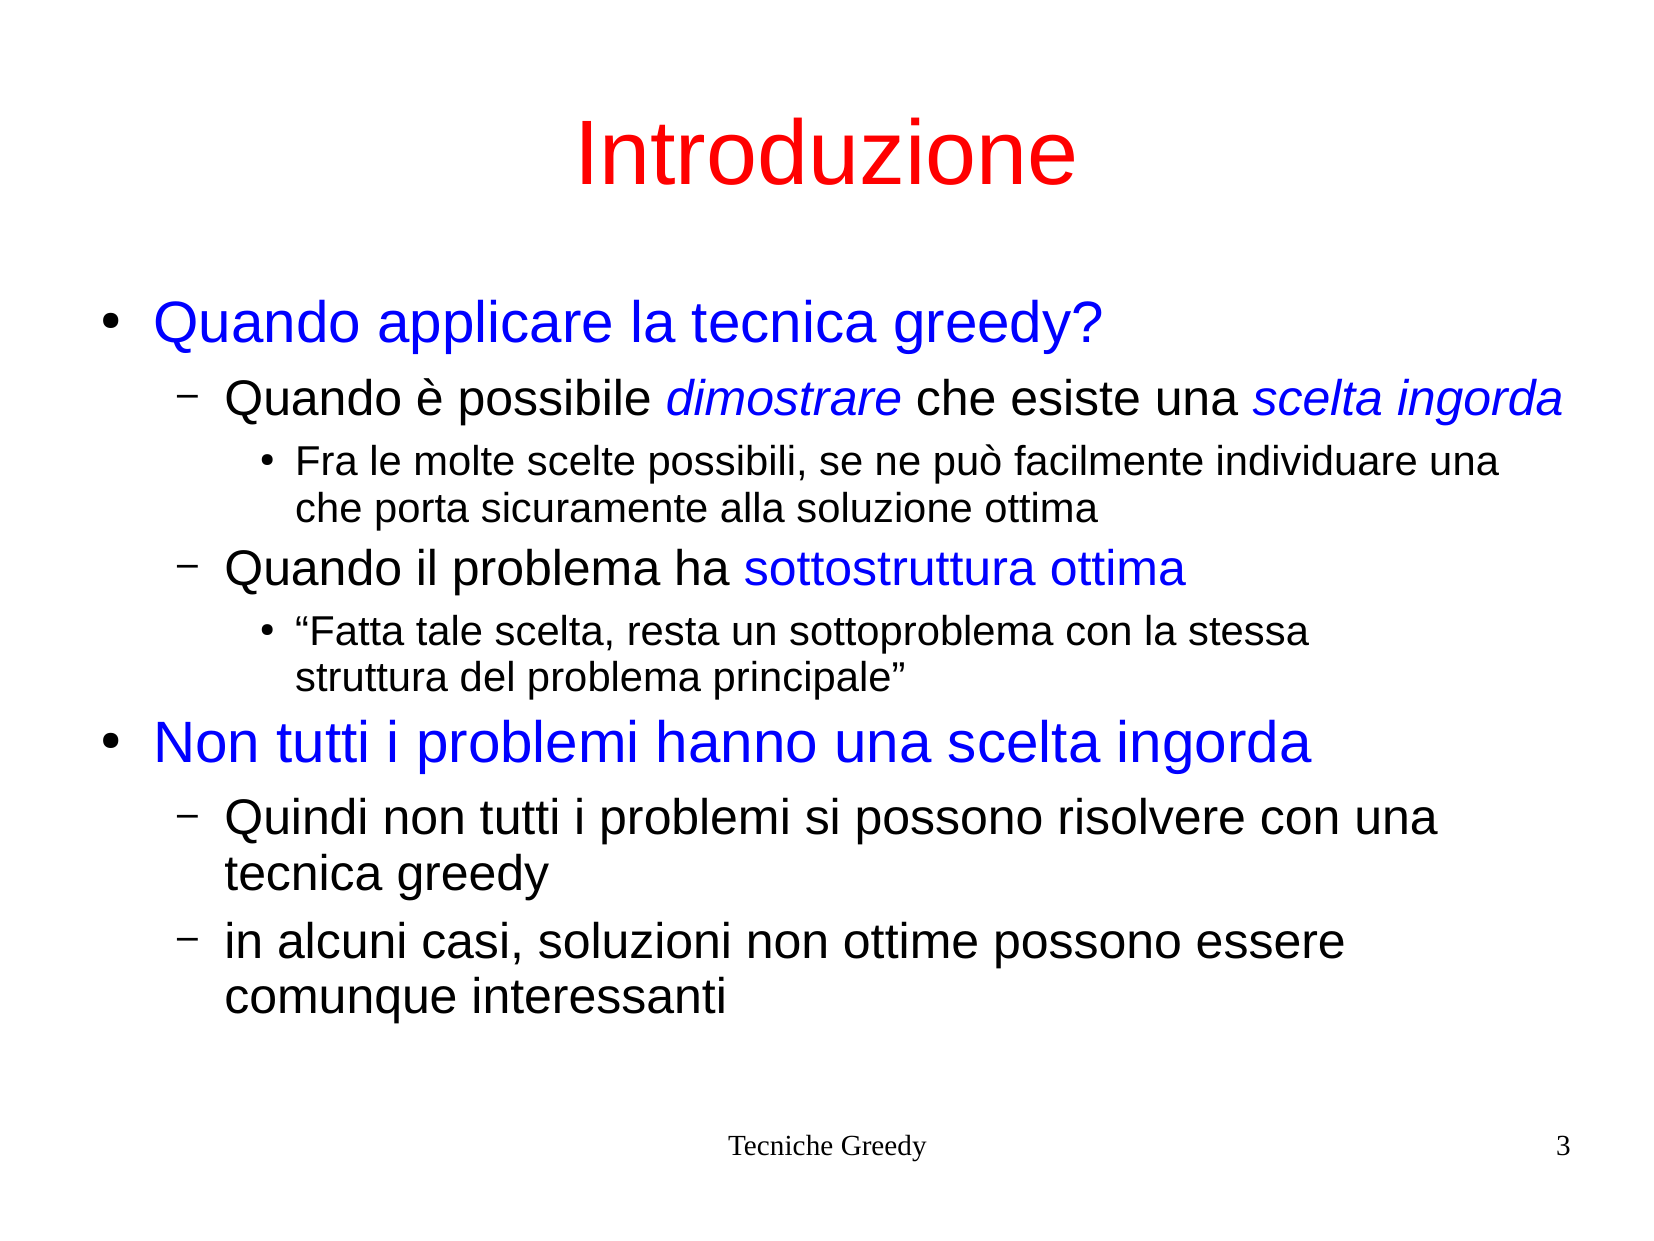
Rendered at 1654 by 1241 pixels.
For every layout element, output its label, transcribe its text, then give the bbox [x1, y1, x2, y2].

title Introduzione [82, 49, 1571, 257]
list Quando applicare la tecnica greedy? Quando è possibile dimostrare che esiste una scelta ingorda Fra le molte scelte possibili, se ne può facilmente individuare una che porta sicuramente alla soluzione ottima Quando il problema ha sottostruttura ottima “Fatta tale scelta, resta un sottoproblema con la stessa struttura del problema principale” Non tutti i problemi hanno una scelta ingorda Quindi non tutti i problemi si possono risolvere con una tecnica greedy in alcuni casi, soluzioni non ottime possono essere comunque interessanti [82, 290, 1571, 1109]
